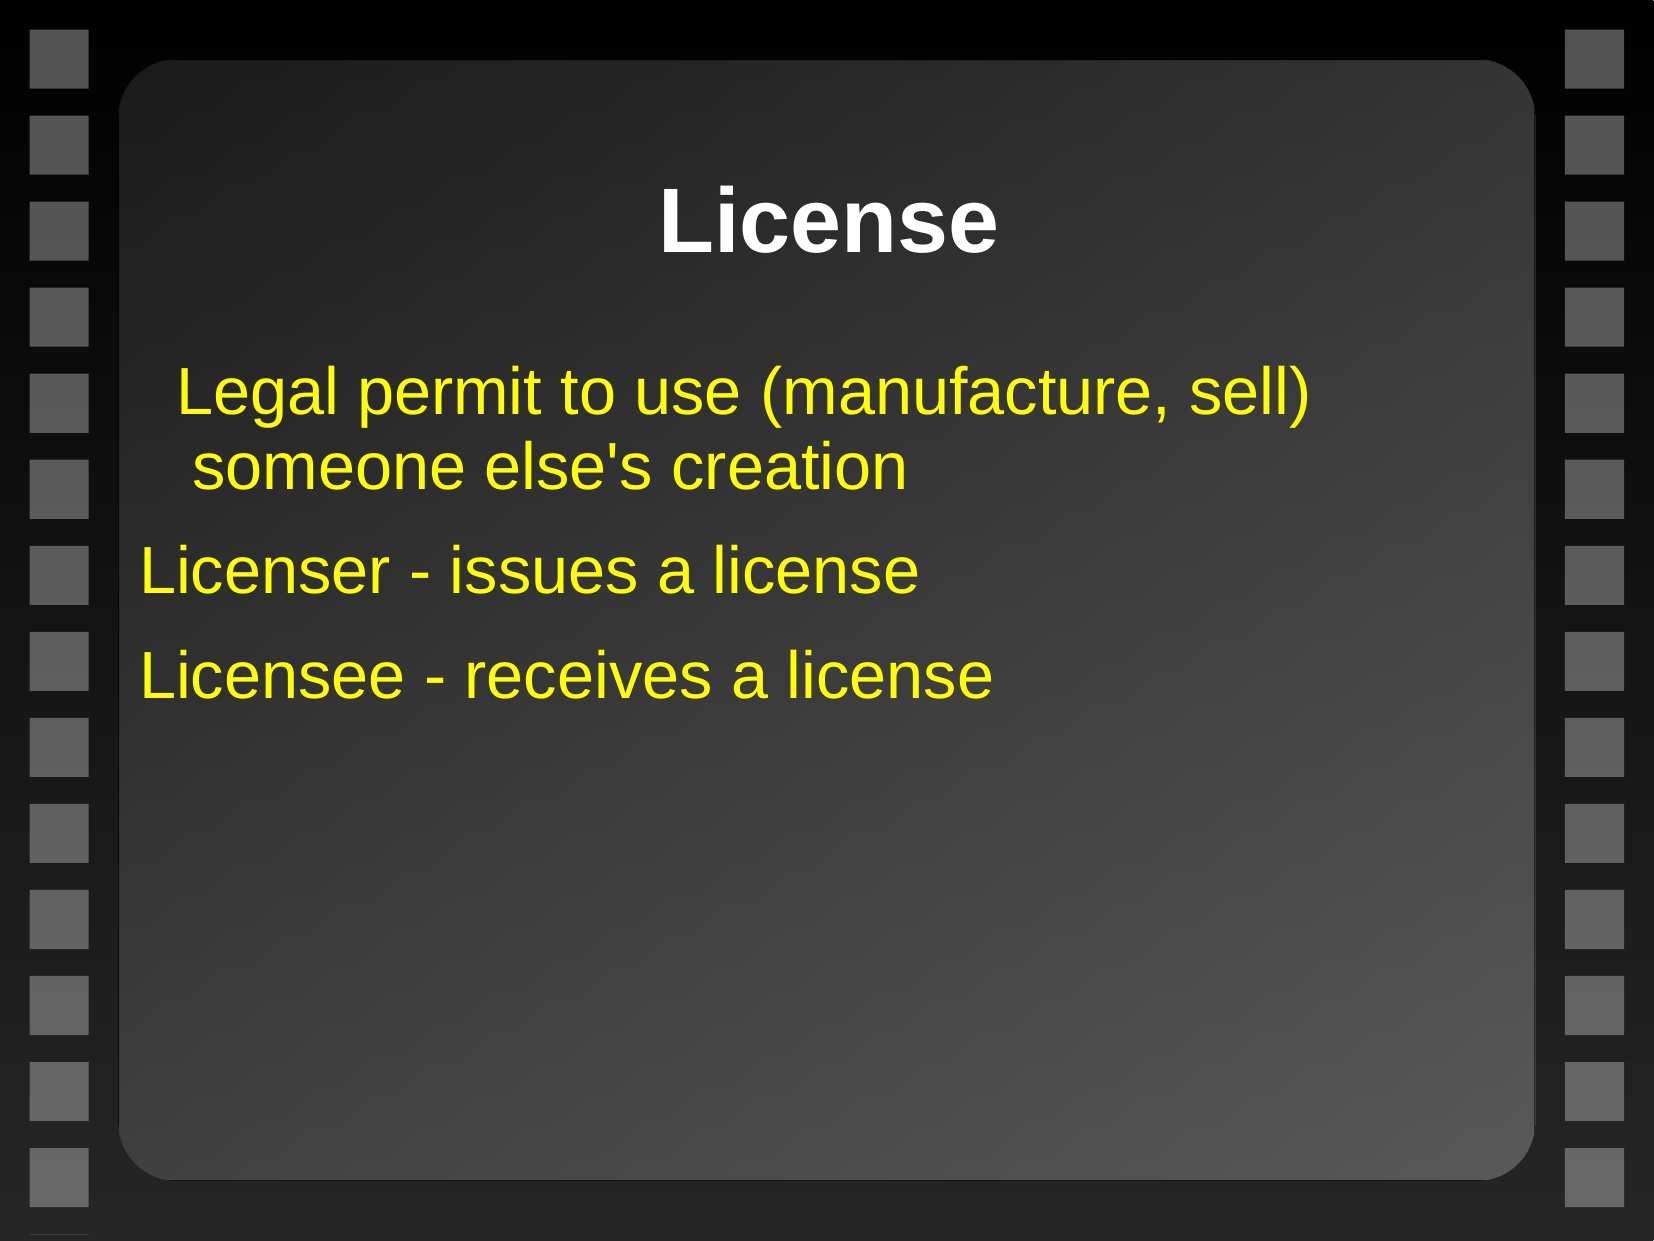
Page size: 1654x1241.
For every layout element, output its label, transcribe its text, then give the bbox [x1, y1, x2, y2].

list Legal permit to use (manufacture, sell) someone else's creation Licenser - issues a license Licensee - receives a license [121, 354, 1534, 1127]
title License [123, 117, 1536, 325]
